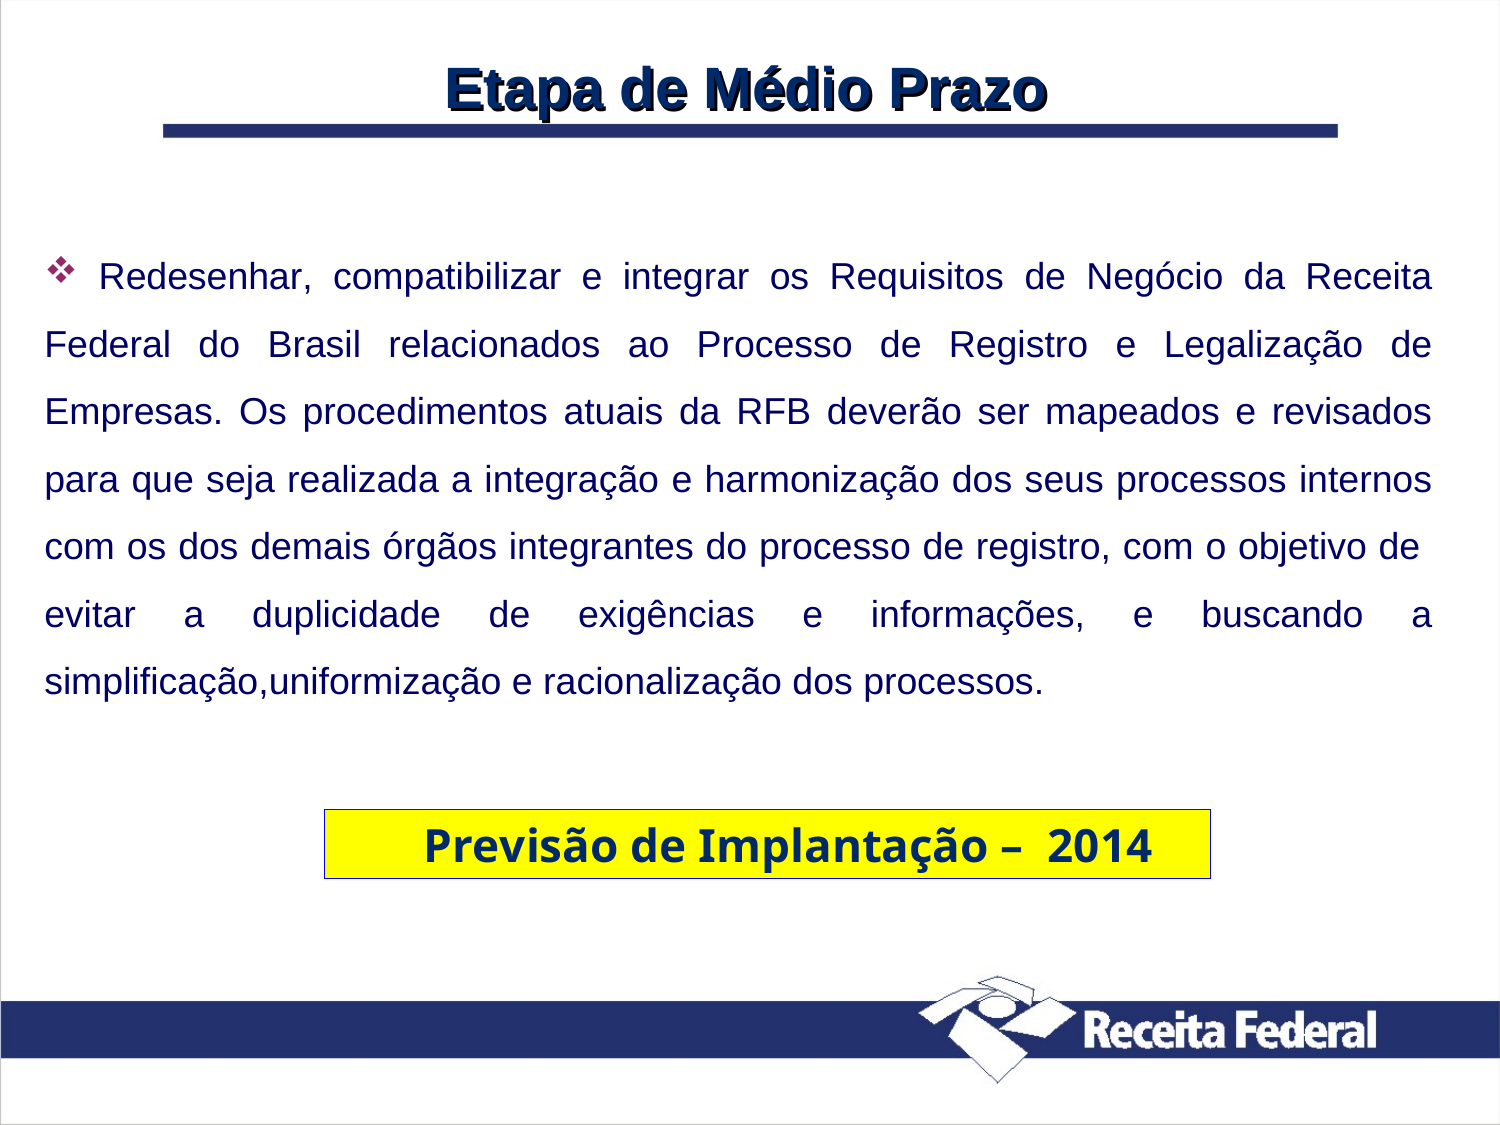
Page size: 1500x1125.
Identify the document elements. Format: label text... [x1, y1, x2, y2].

text_box Previsão de Implantação – 2014 [324, 809, 1211, 879]
text_box Etapa de Médio Prazo [100, 42, 1393, 129]
picture [0, 0, 1500, 1125]
text_box Redesenhar, compatibilizar e integrar os Requisitos de Negócio da Receita Federal do Brasil relacionados ao Processo de Registro e Legalização de Empresas. Os procedimentos atuais da RFB deverão ser mapeados e revisados para que seja realizada a integração e harmonização dos seus processos internos com os dos demais órgãos integrantes do processo de registro, com o objetivo de evitar a duplicidade de exigências e informações, e buscando a simplificação,uniformização e racionalização dos processos. [29, 177, 1447, 778]
